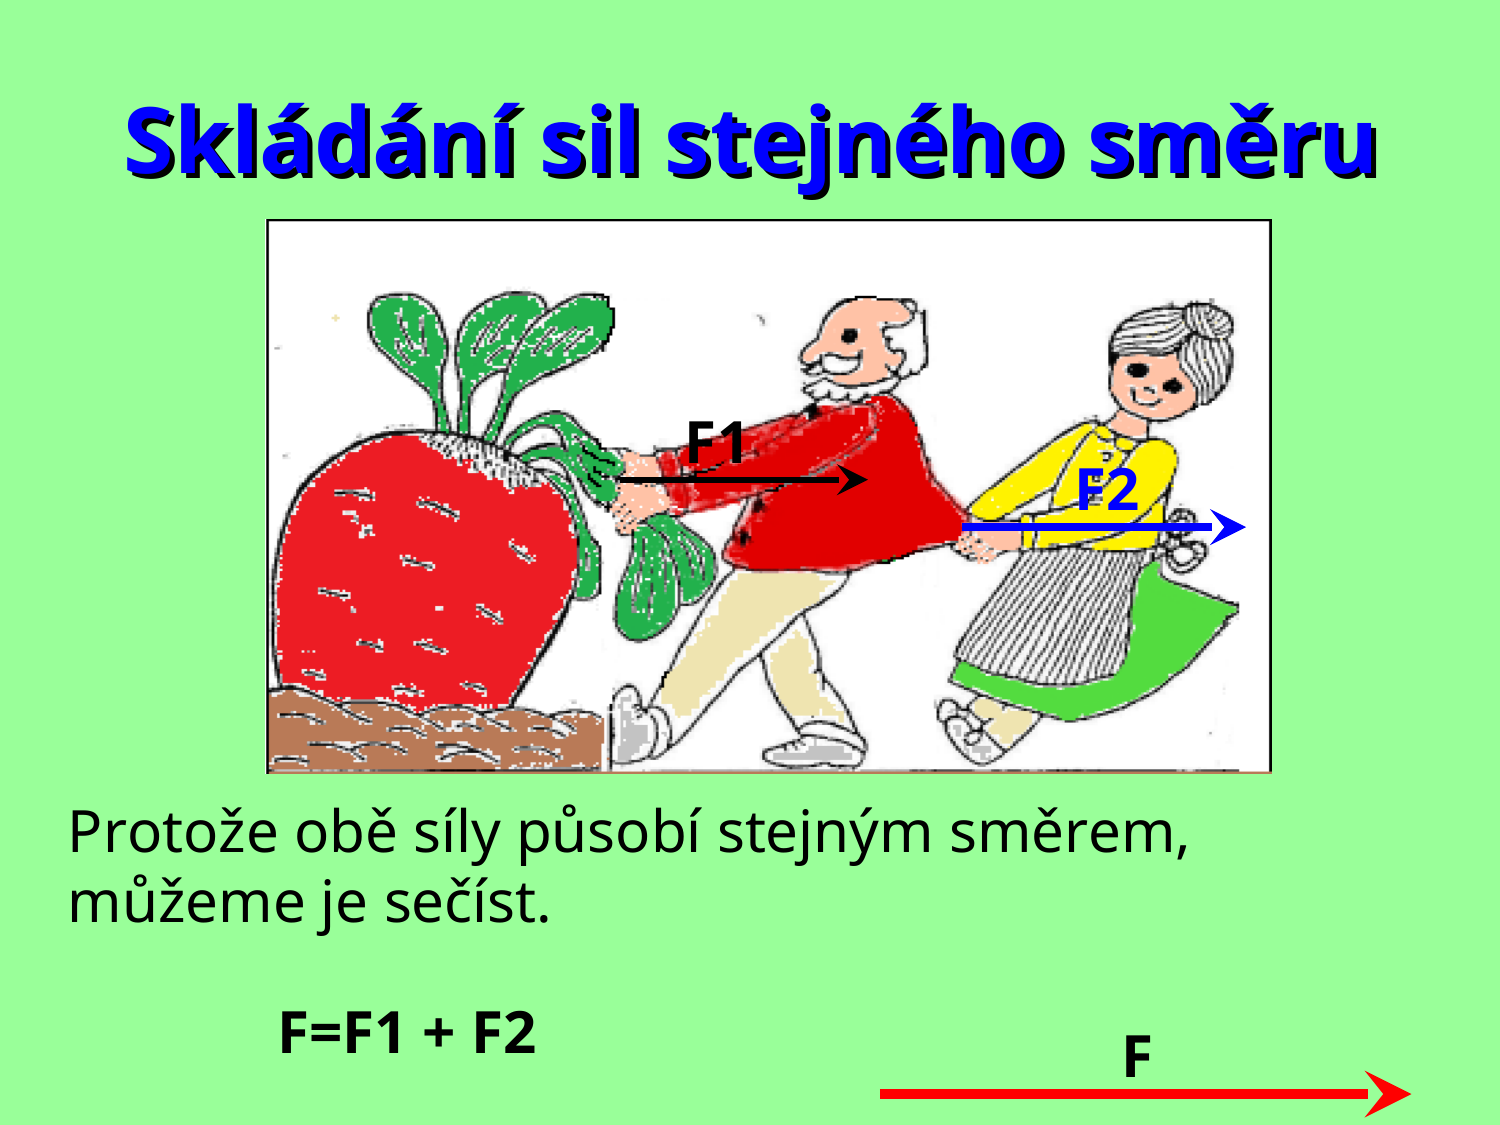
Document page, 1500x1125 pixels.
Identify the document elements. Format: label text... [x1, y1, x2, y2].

text_box F2 [1060, 444, 1156, 530]
text_box F=F1 + F2 [262, 987, 552, 1074]
text_box F1 [670, 397, 766, 483]
title Skládání sil stejného směru [76, 42, 1427, 231]
text_box [265, 220, 1272, 774]
text_box F [1106, 1011, 1169, 1097]
text_box Protože obě síly působí stejným směrem, můžeme je sečíst. [53, 786, 1447, 1013]
